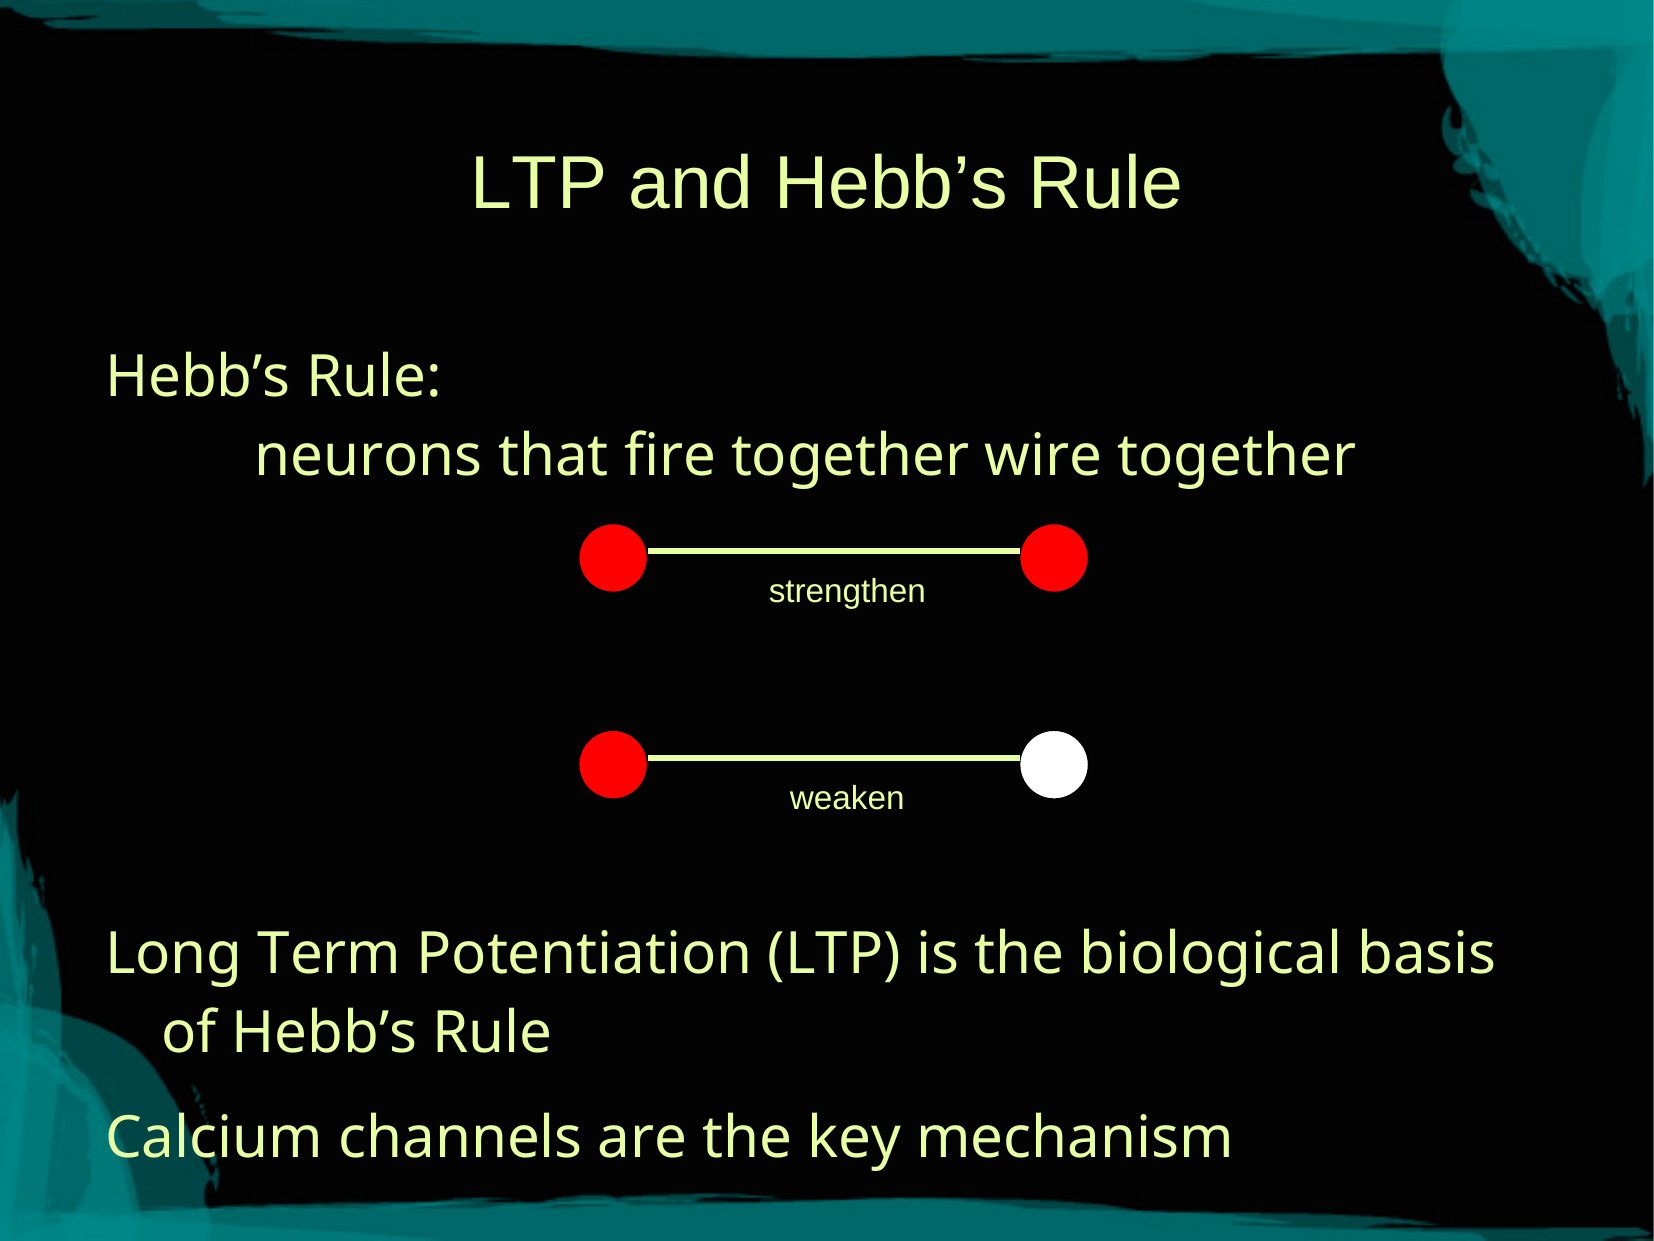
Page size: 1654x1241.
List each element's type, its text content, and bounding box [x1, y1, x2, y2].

title LTP and Hebb’s Rule [96, 76, 1558, 290]
text_box [578, 523, 648, 593]
list Hebb’s Rule: neurons that fire together wire together Long Term Potentiation (LTP) is the biological basis of Hebb’s Rule Calcium channels are the key mechanism [90, 326, 1551, 1241]
text_box weaken [730, 771, 965, 825]
picture [0, 0, 1654, 1241]
text_box [578, 730, 648, 800]
text_box [1019, 730, 1089, 800]
text_box [1019, 523, 1089, 593]
text_box strengthen [730, 564, 965, 618]
